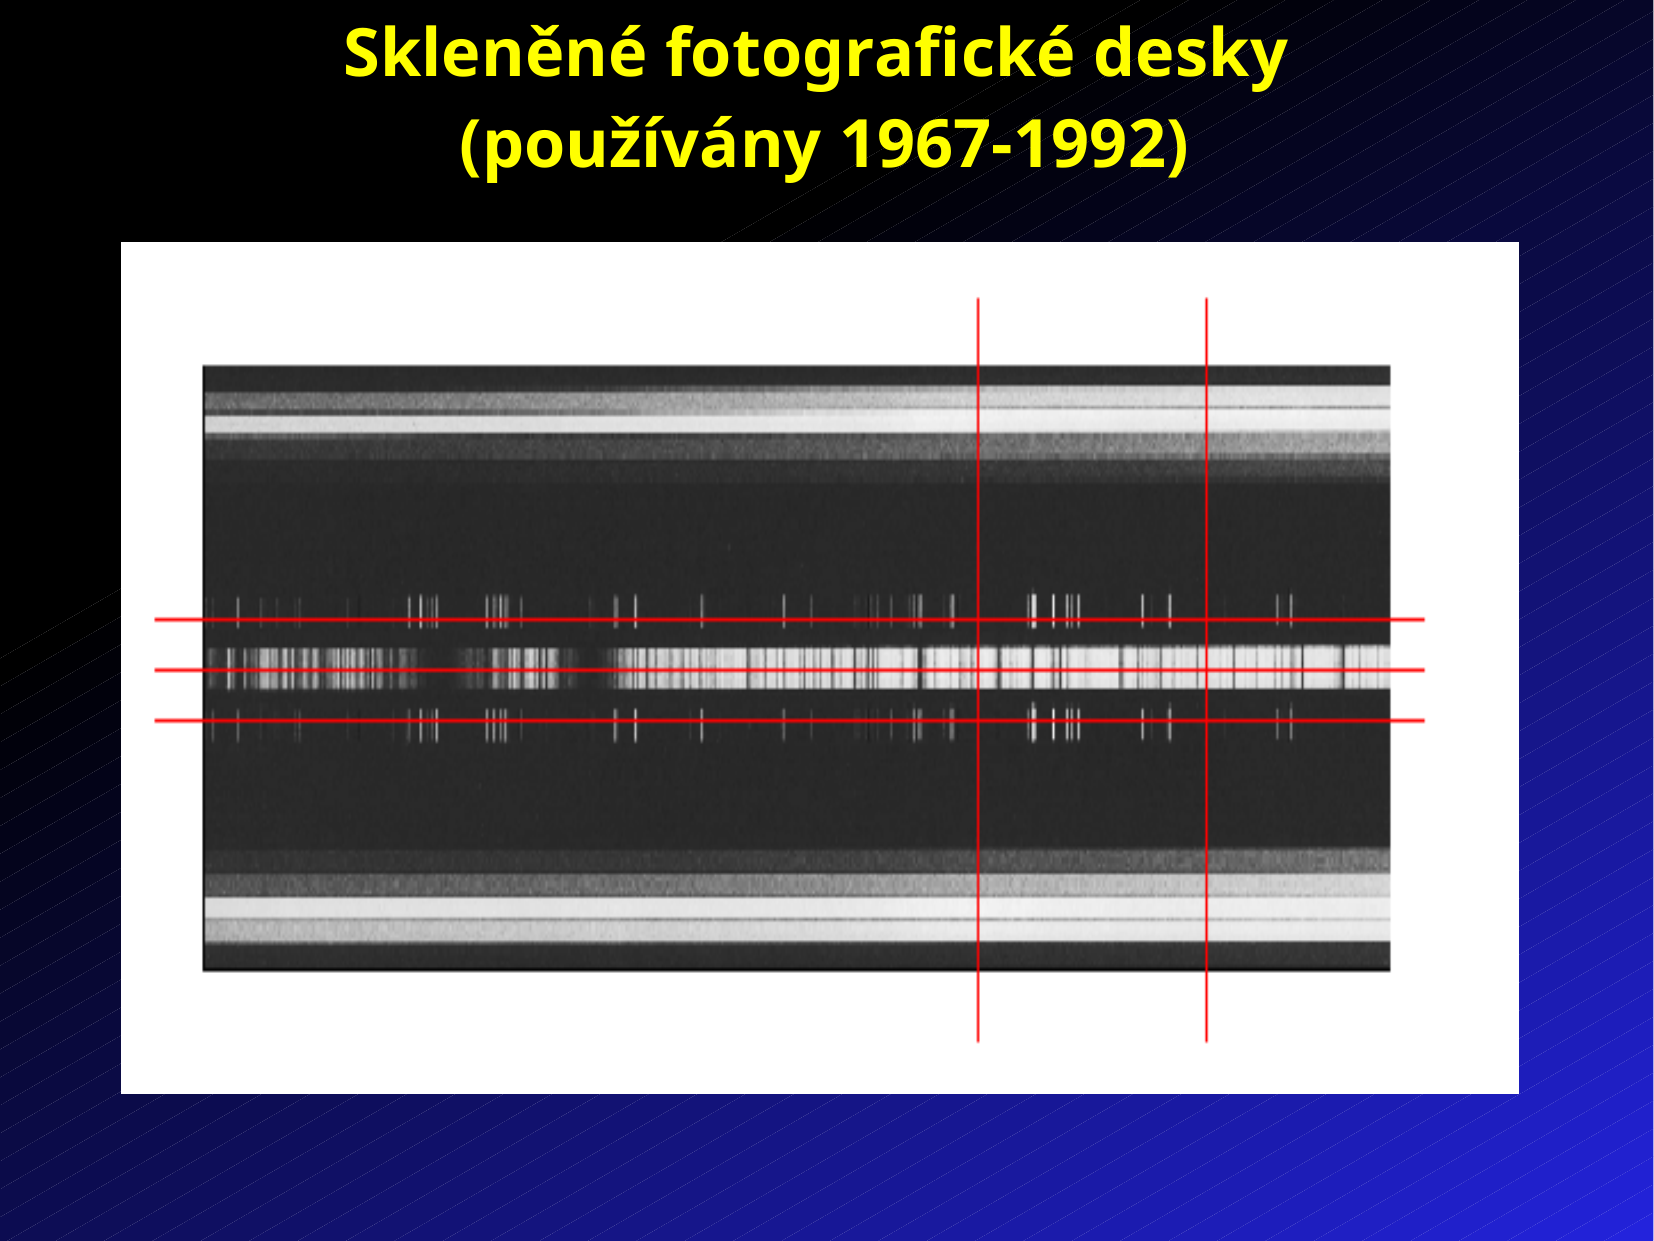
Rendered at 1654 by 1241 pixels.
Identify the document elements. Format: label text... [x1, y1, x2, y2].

title Skleněné fotografické desky (používány 1967-1992) [42, 6, 1607, 186]
picture [121, 242, 1519, 1094]
